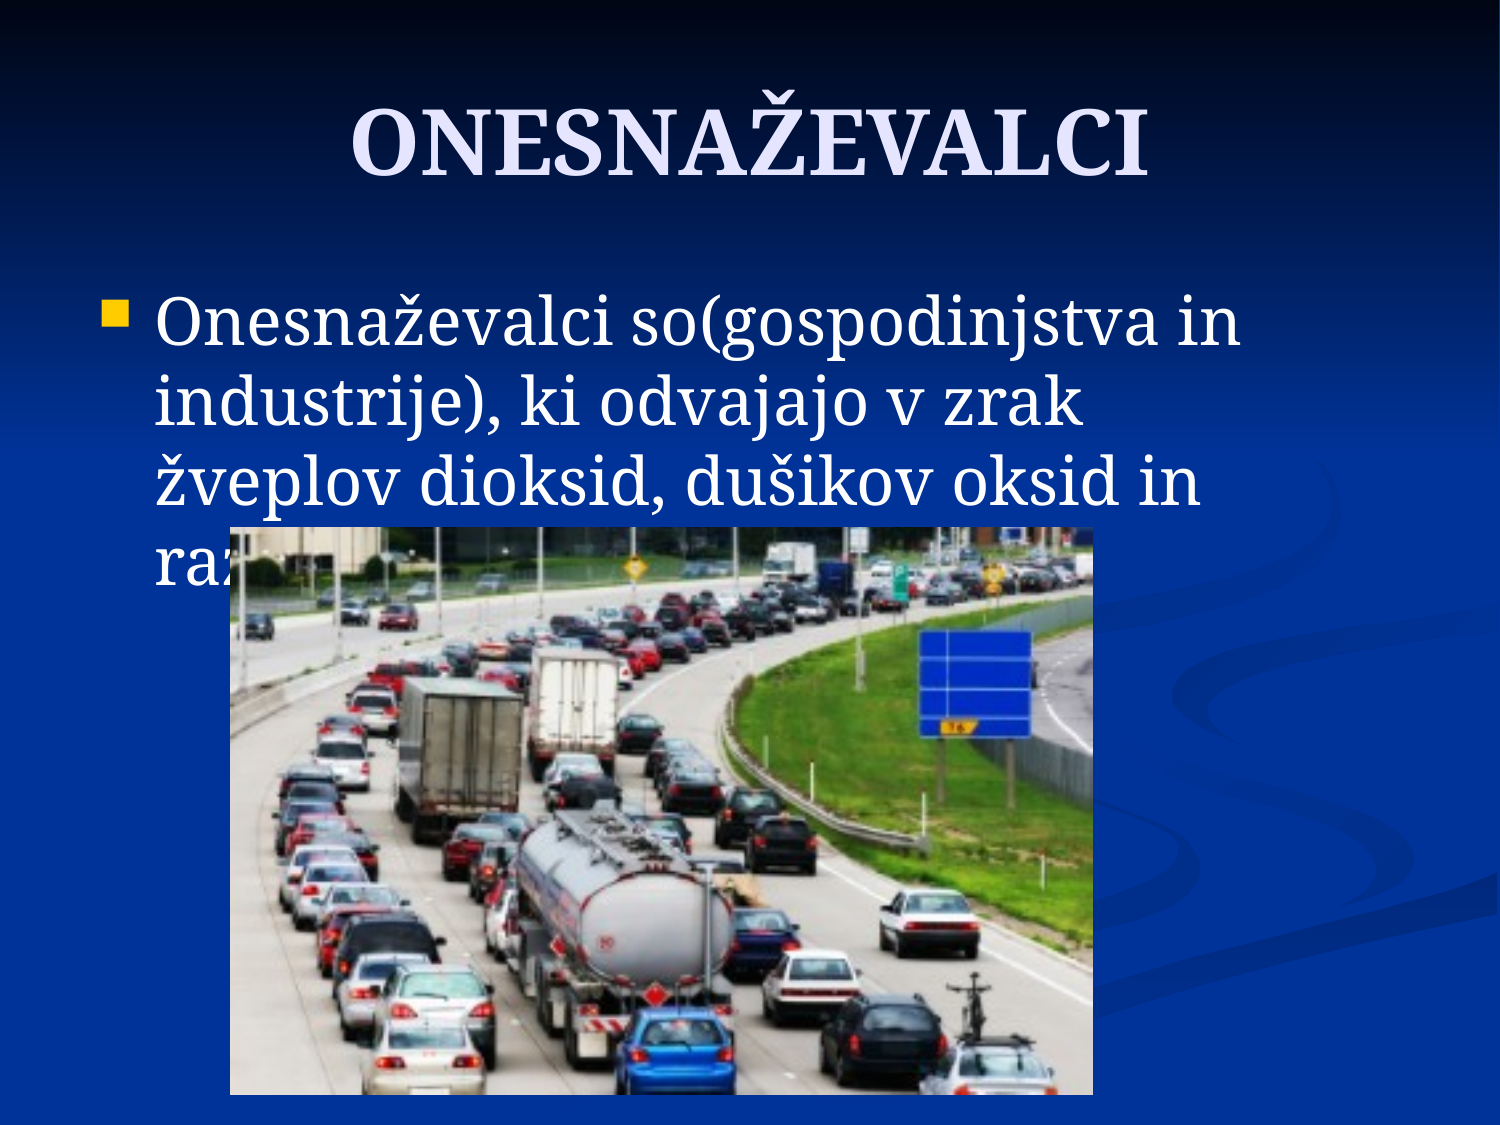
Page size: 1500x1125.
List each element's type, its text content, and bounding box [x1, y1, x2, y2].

picture [230, 527, 1093, 1095]
title ONESNAŽEVALCI [75, 45, 1425, 233]
list Onesnaževalci so(gospodinjstva in industrije), ki odvajajo v zrak žveplov dioksid, dušikov oksid in razne druge pline [82, 271, 1347, 1005]
